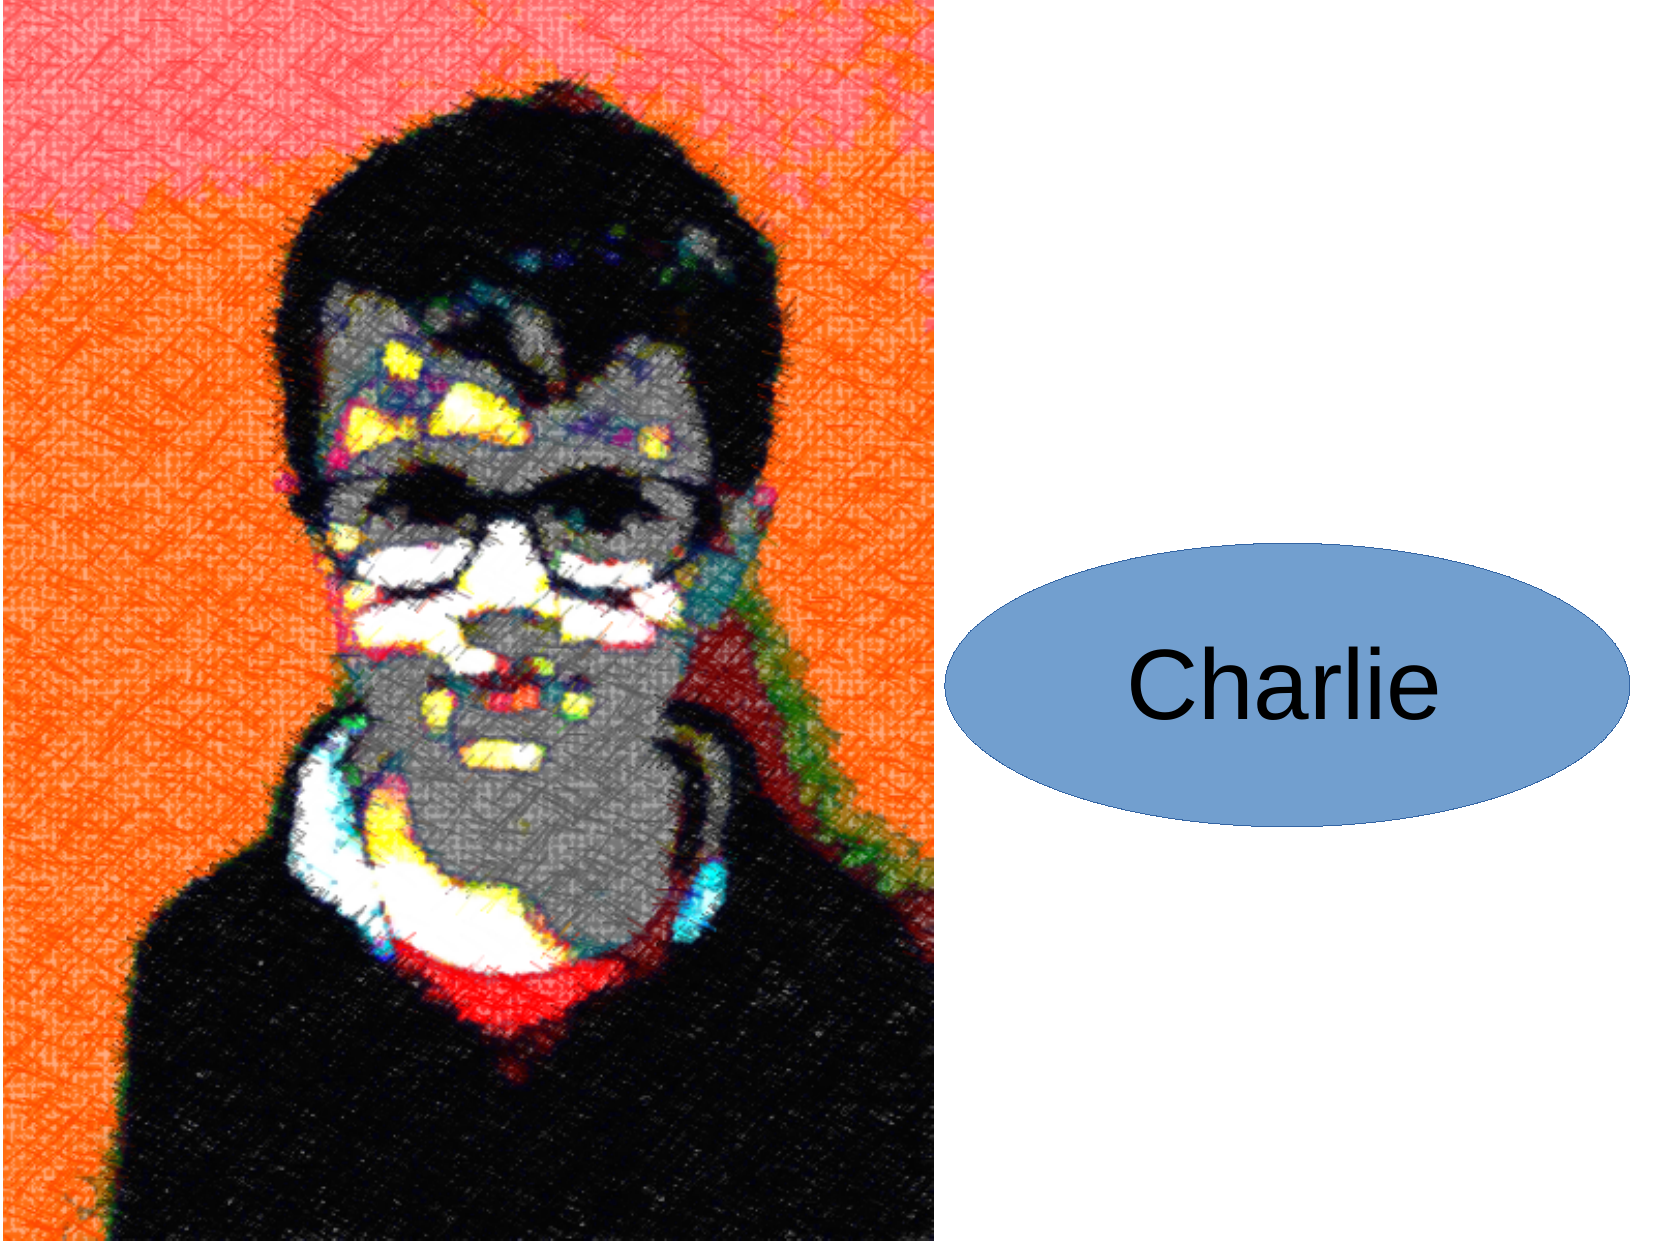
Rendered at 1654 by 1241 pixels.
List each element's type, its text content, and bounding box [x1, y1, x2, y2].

picture [3, 0, 934, 1241]
text_box Charlie [944, 543, 1630, 827]
